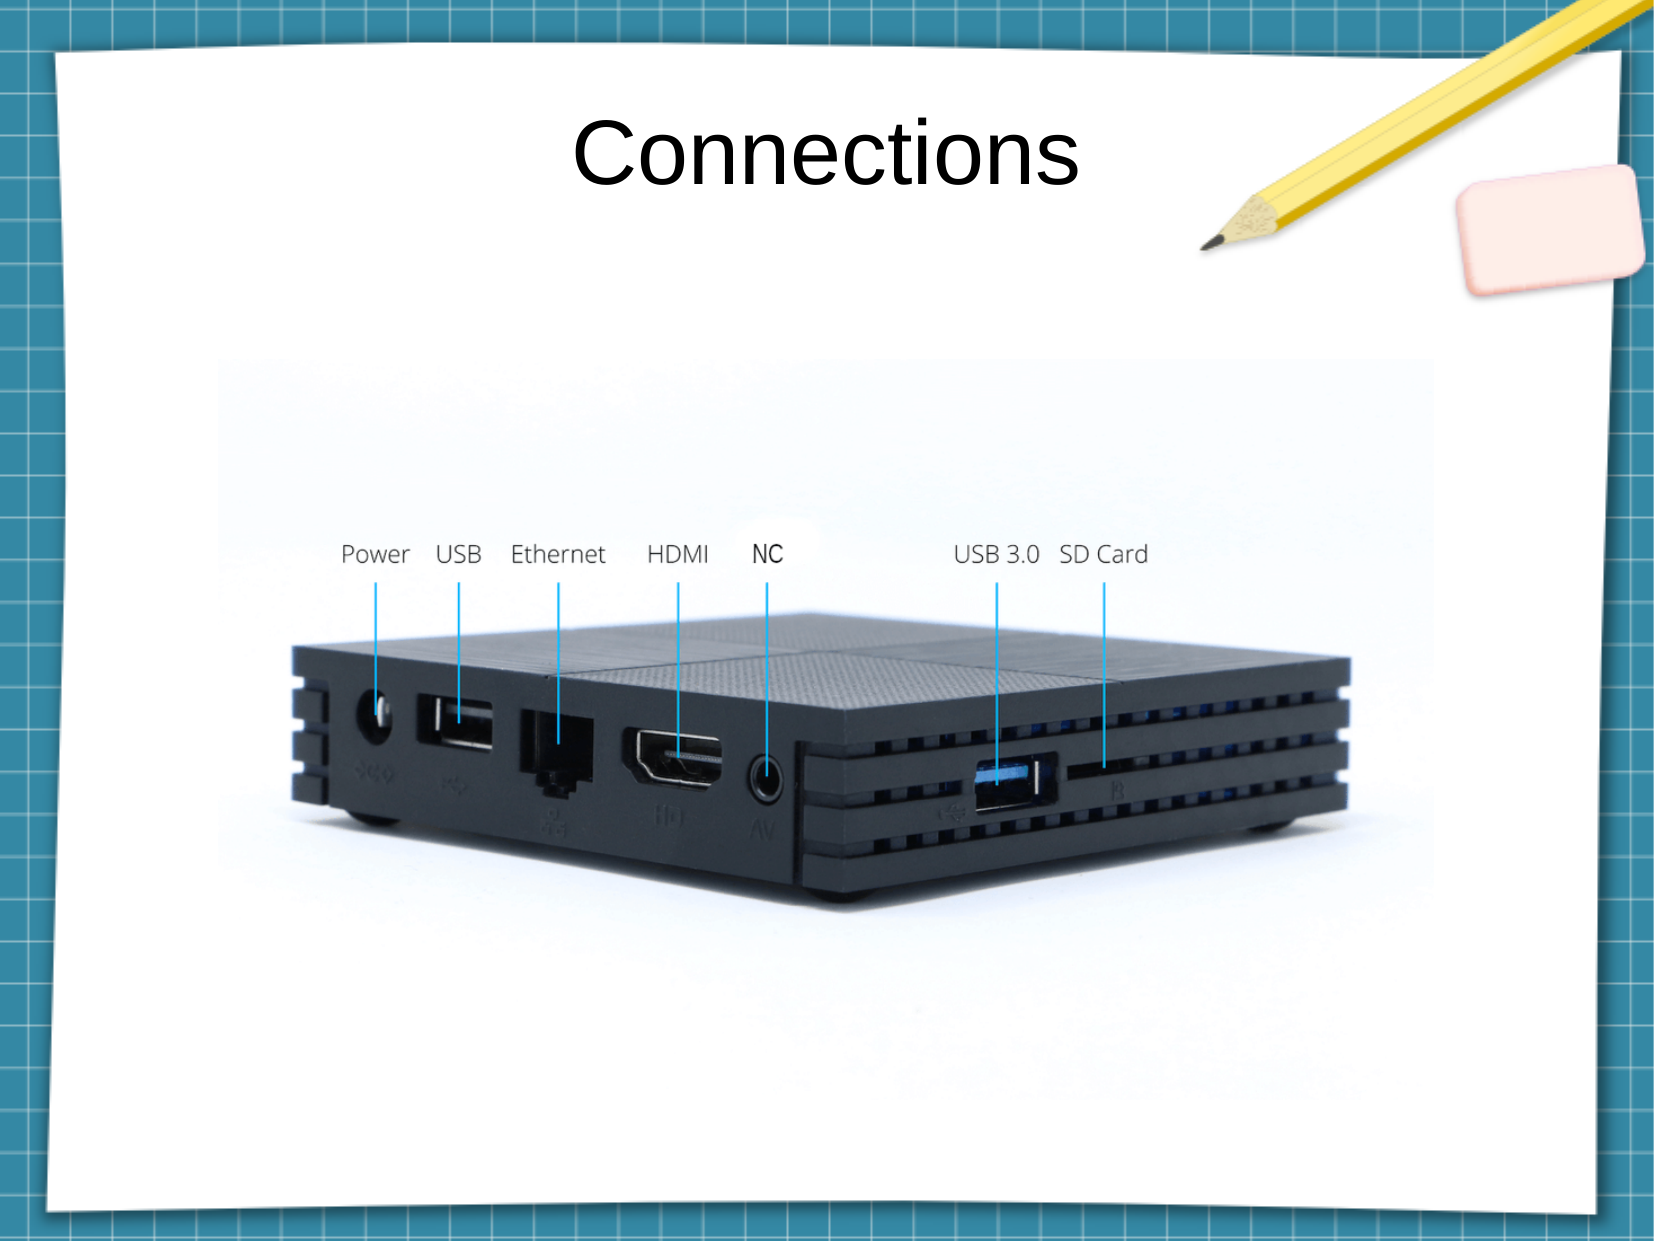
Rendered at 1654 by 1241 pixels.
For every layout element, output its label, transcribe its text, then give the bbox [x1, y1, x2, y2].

picture [0, 0, 1654, 1241]
title Connections [82, 49, 1571, 257]
